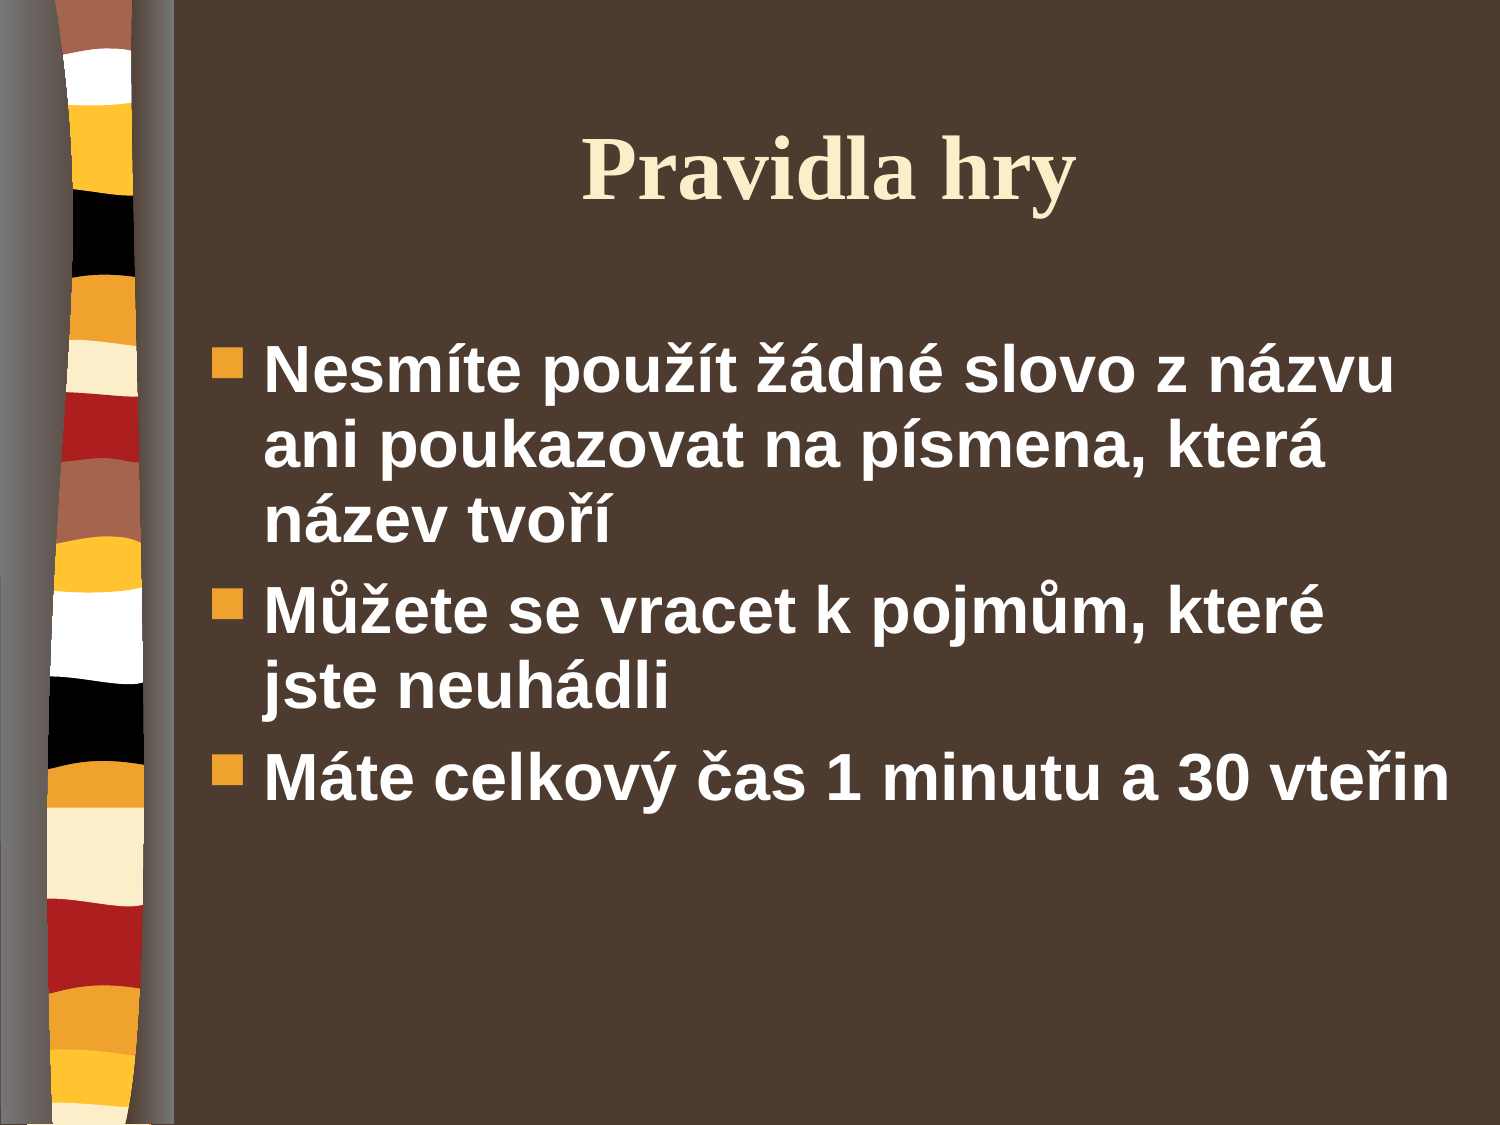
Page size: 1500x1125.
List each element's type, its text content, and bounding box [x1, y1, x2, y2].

title Pravidla hry [192, 74, 1468, 263]
list Nesmíte použít žádné slovo z názvu ani poukazovat na písmena, která název tvoří Můžete se vracet k pojmům, které jste neuhádli Máte celkový čas 1 minutu a 30 vteřin [192, 324, 1468, 1001]
